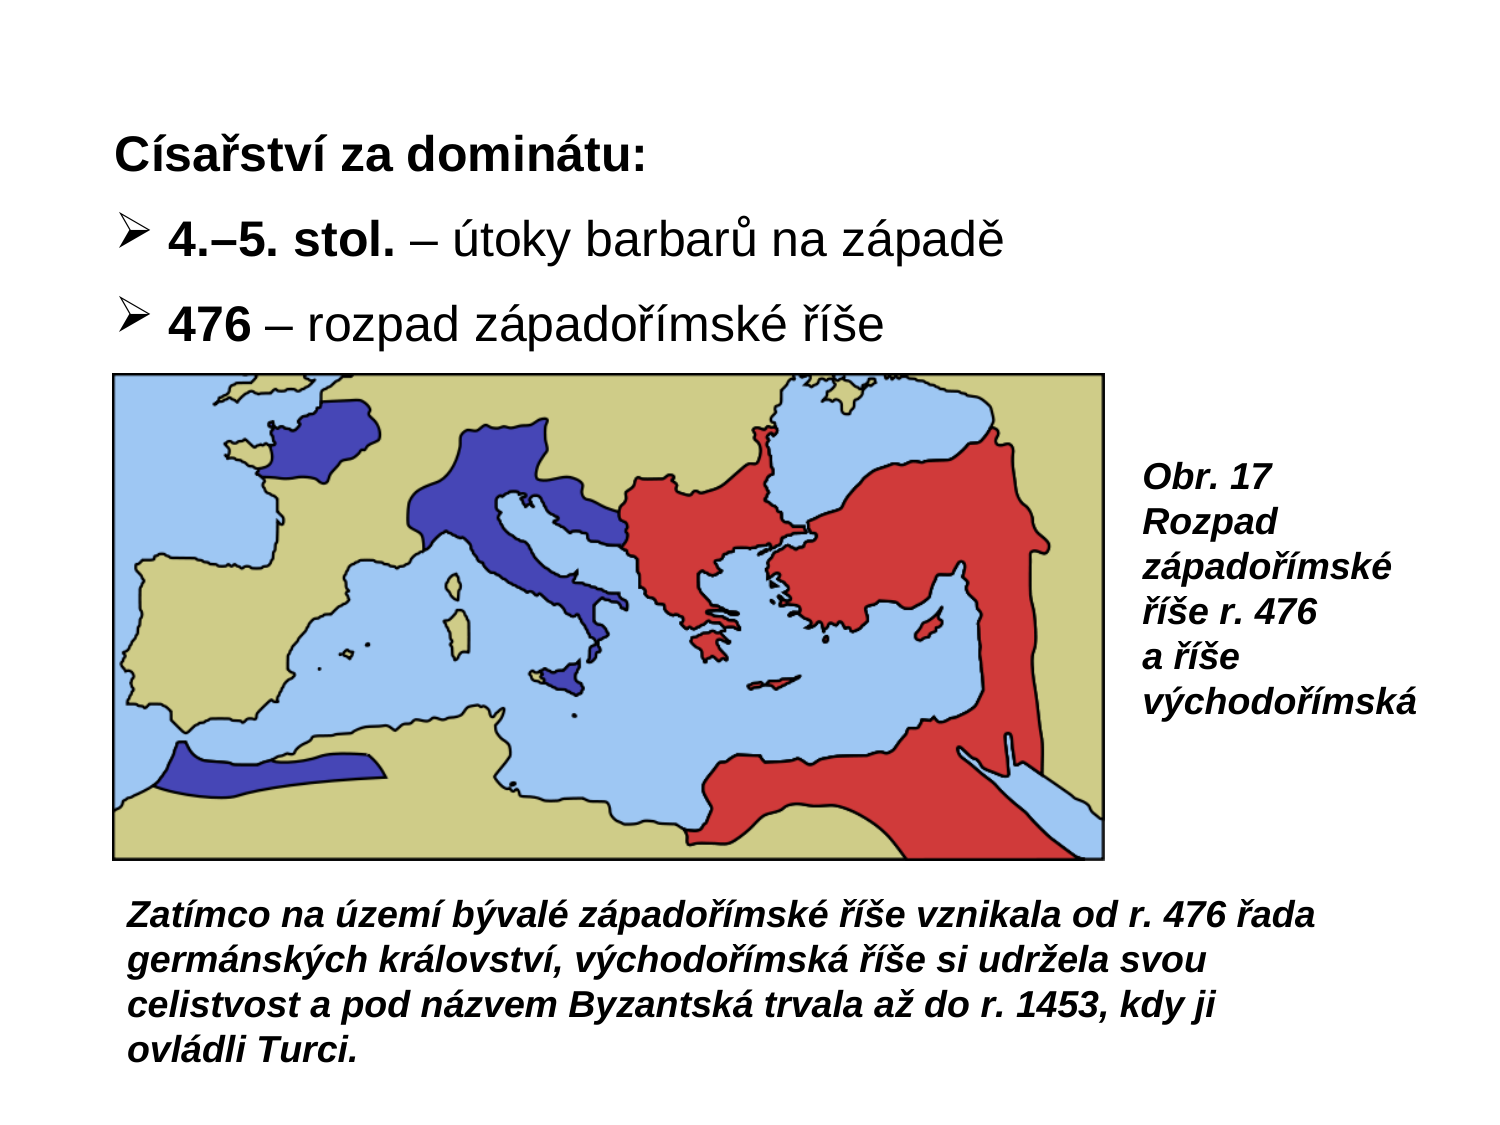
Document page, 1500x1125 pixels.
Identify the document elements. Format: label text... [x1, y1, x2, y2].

picture [112, 373, 1105, 857]
text_box Zatímco na území bývalé západořímské říše vznikala od r. 476 řada germánských království, východořímská říše si udržela svou celistvost a pod názvem Byzantská trvala až do r. 1453, kdy ji ovládli Turci. [112, 857, 1341, 1079]
text_box Obr. 17 Rozpad západořímské říše r. 476 a říše východořímská [1127, 444, 1465, 730]
text_box Císařství za dominátu: 4.–5. stol. – útoky barbarů na západě 476 – rozpad západořímské říše [100, 113, 1294, 359]
